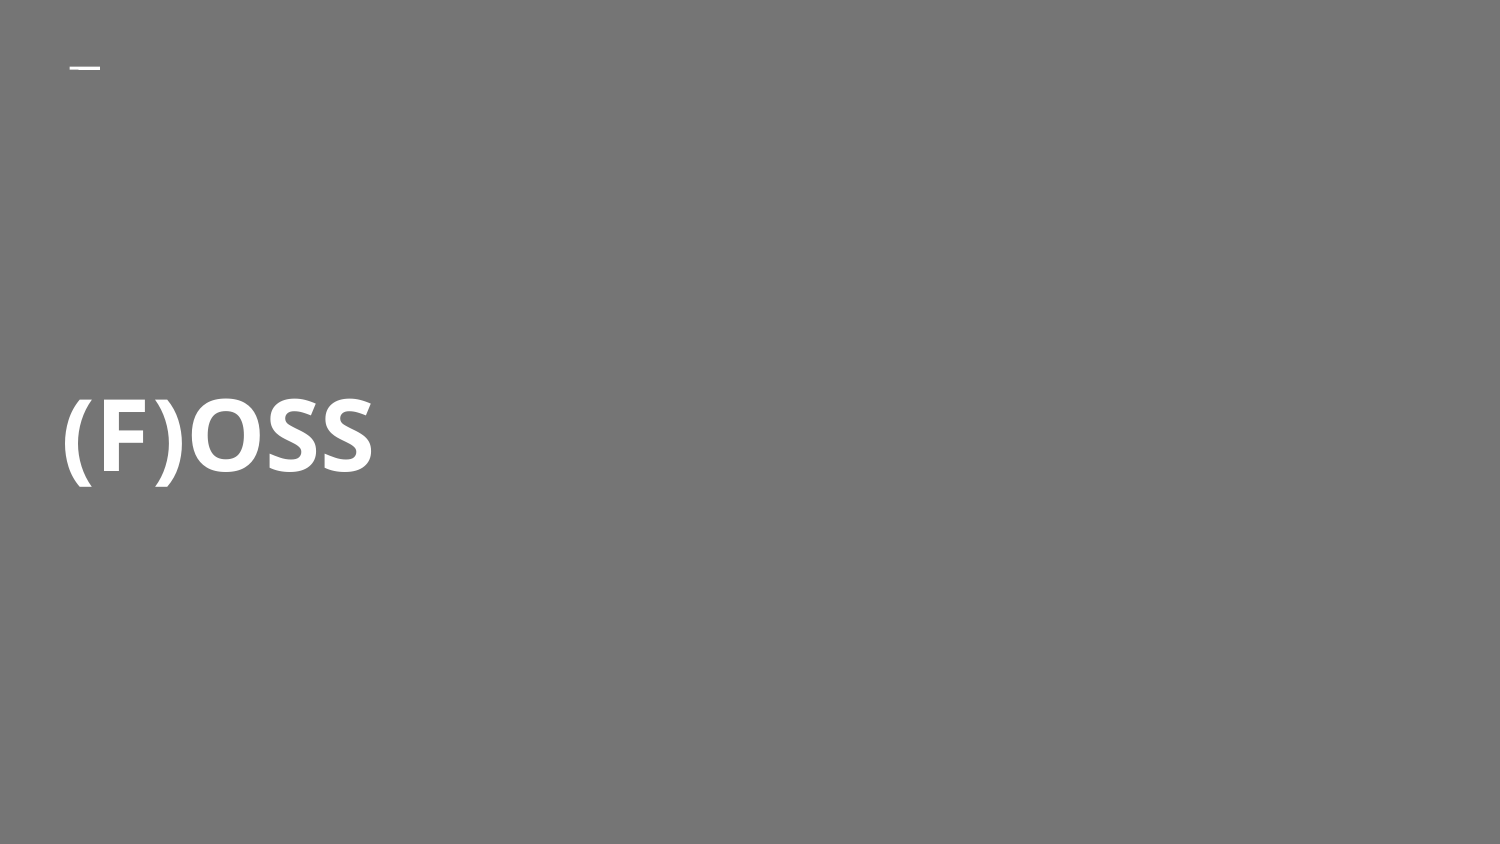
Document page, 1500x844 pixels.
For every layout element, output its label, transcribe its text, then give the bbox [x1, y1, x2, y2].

title (F)OSS [46, 116, 1071, 746]
